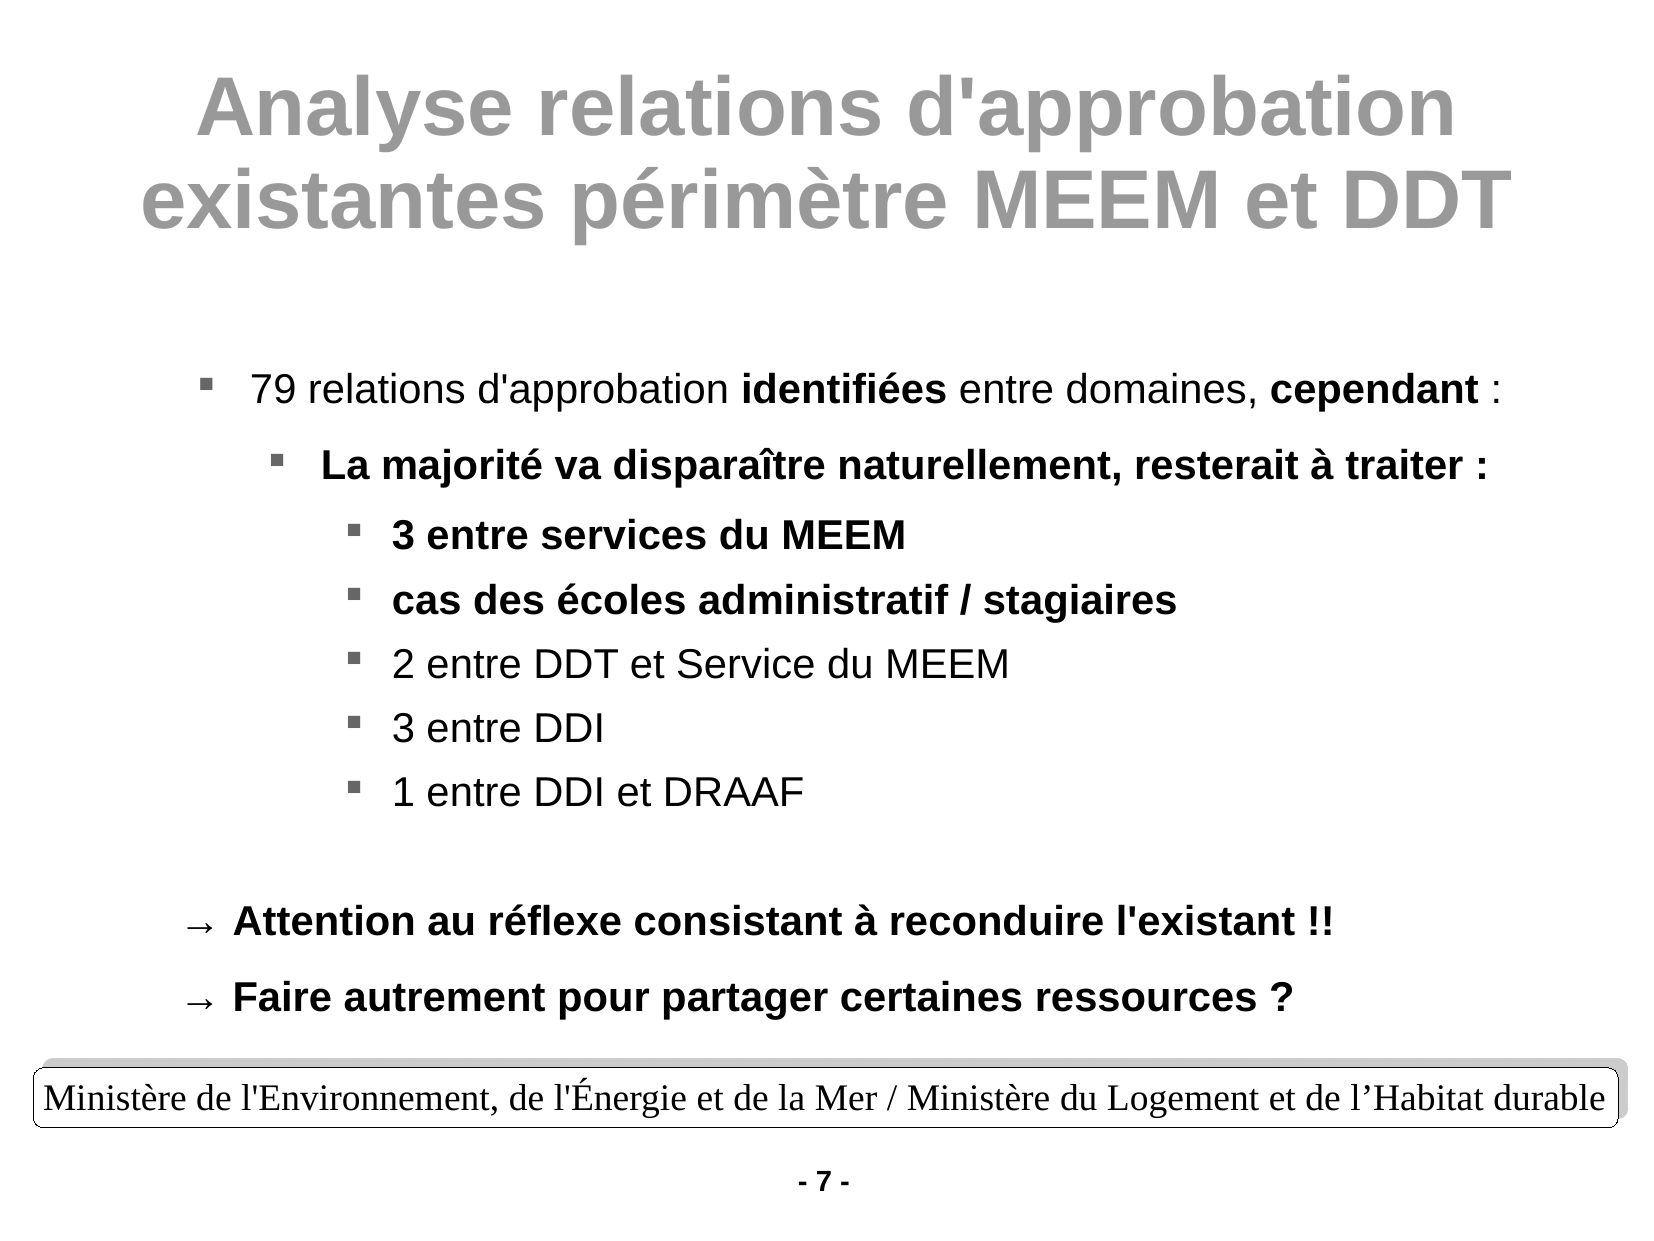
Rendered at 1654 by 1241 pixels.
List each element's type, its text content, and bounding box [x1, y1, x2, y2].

list 79 relations d'approbation identifiées entre domaines, cependant : La majorité va disparaître naturellement, resterait à traiter : 3 entre services du MEEM cas des écoles administratif / stagiaires 2 entre DDT et Service du MEEM 3 entre DDI 1 entre DDI et DRAAF → Attention au réflexe consistant à reconduire l'existant !! → Faire autrement pour partager certaines ressources ? [179, 366, 1509, 1030]
title Analyse relations d'approbation existantes périmètre MEEM et DDT [82, 49, 1571, 257]
